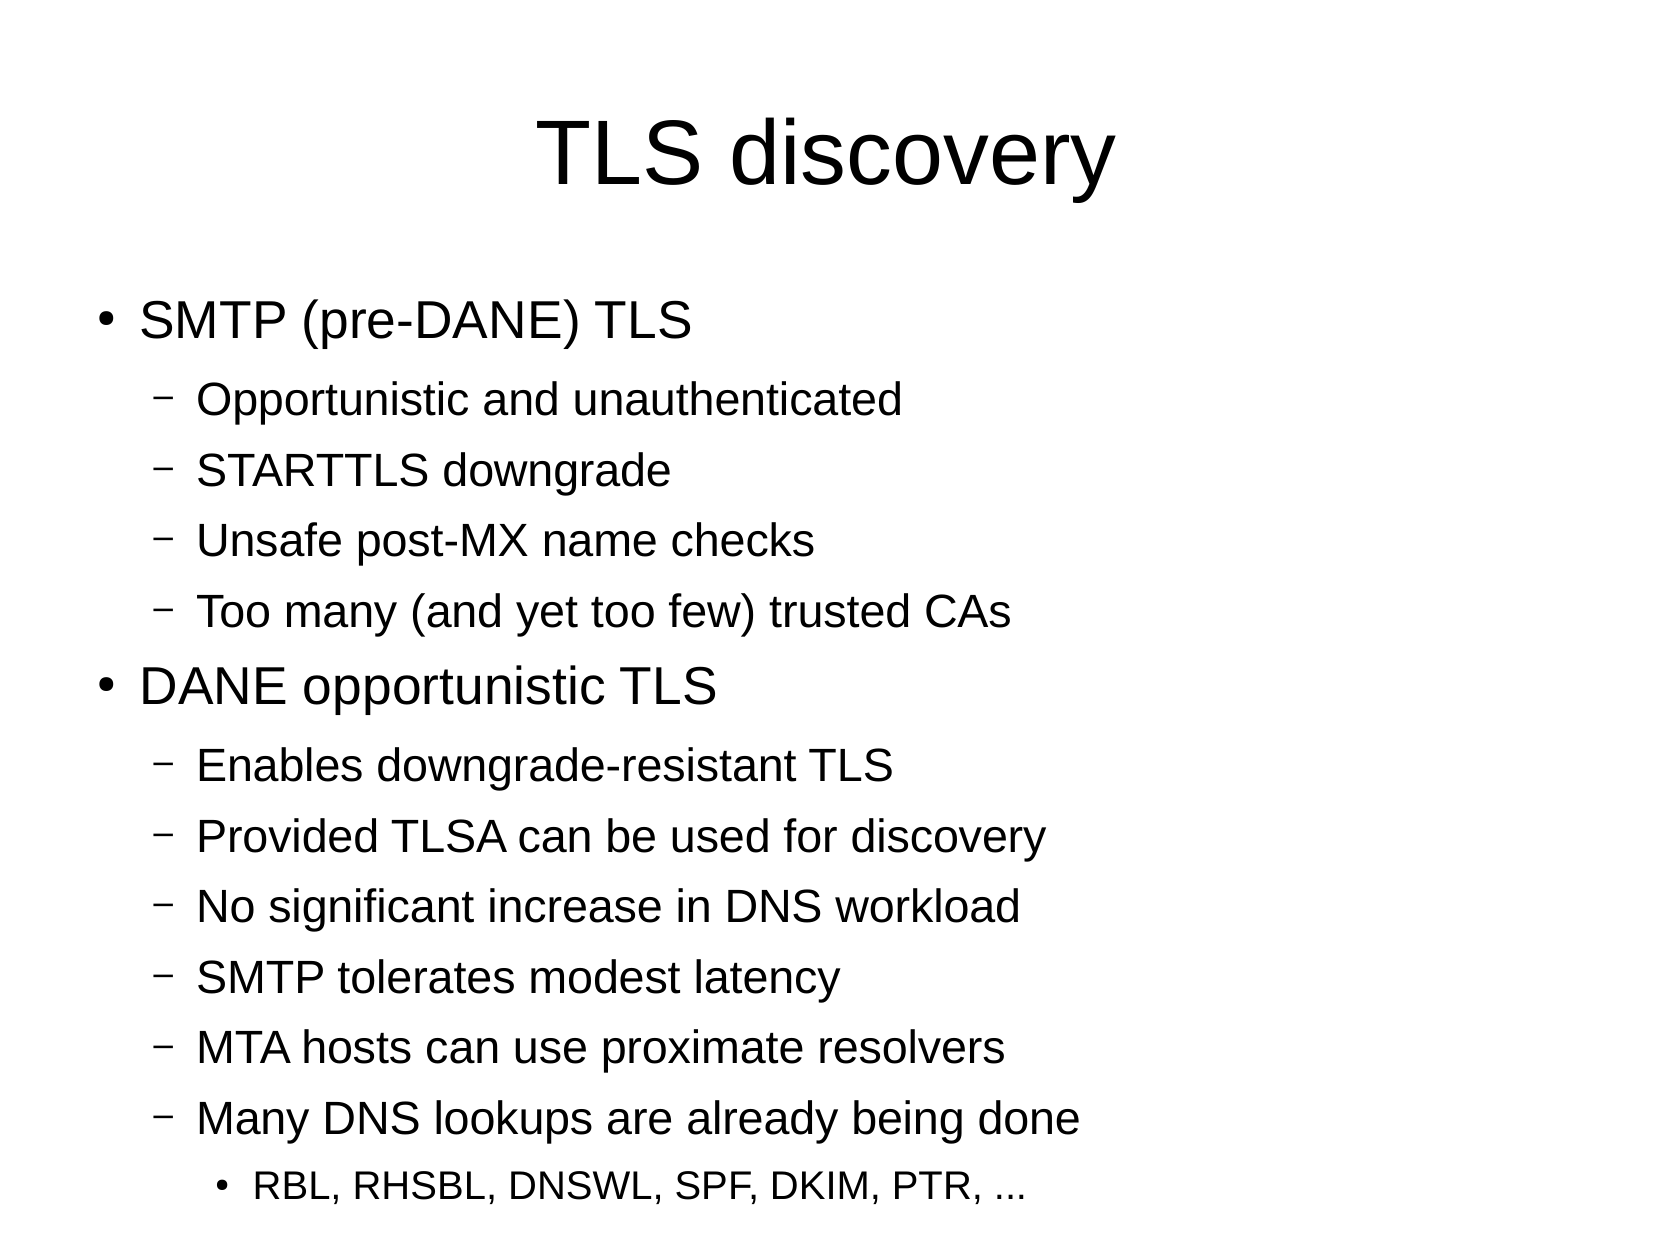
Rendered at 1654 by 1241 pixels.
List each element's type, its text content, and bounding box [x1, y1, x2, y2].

title TLS discovery [82, 49, 1571, 257]
list SMTP (pre-DANE) TLS Opportunistic and unauthenticated STARTTLS downgrade Unsafe post-MX name checks Too many (and yet too few) trusted CAs DANE opportunistic TLS Enables downgrade-resistant TLS Provided TLSA can be used for discovery No significant increase in DNS workload SMTP tolerates modest latency MTA hosts can use proximate resolvers Many DNS lookups are already being done RBL, RHSBL, DNSWL, SPF, DKIM, PTR, ... [82, 290, 1571, 1216]
